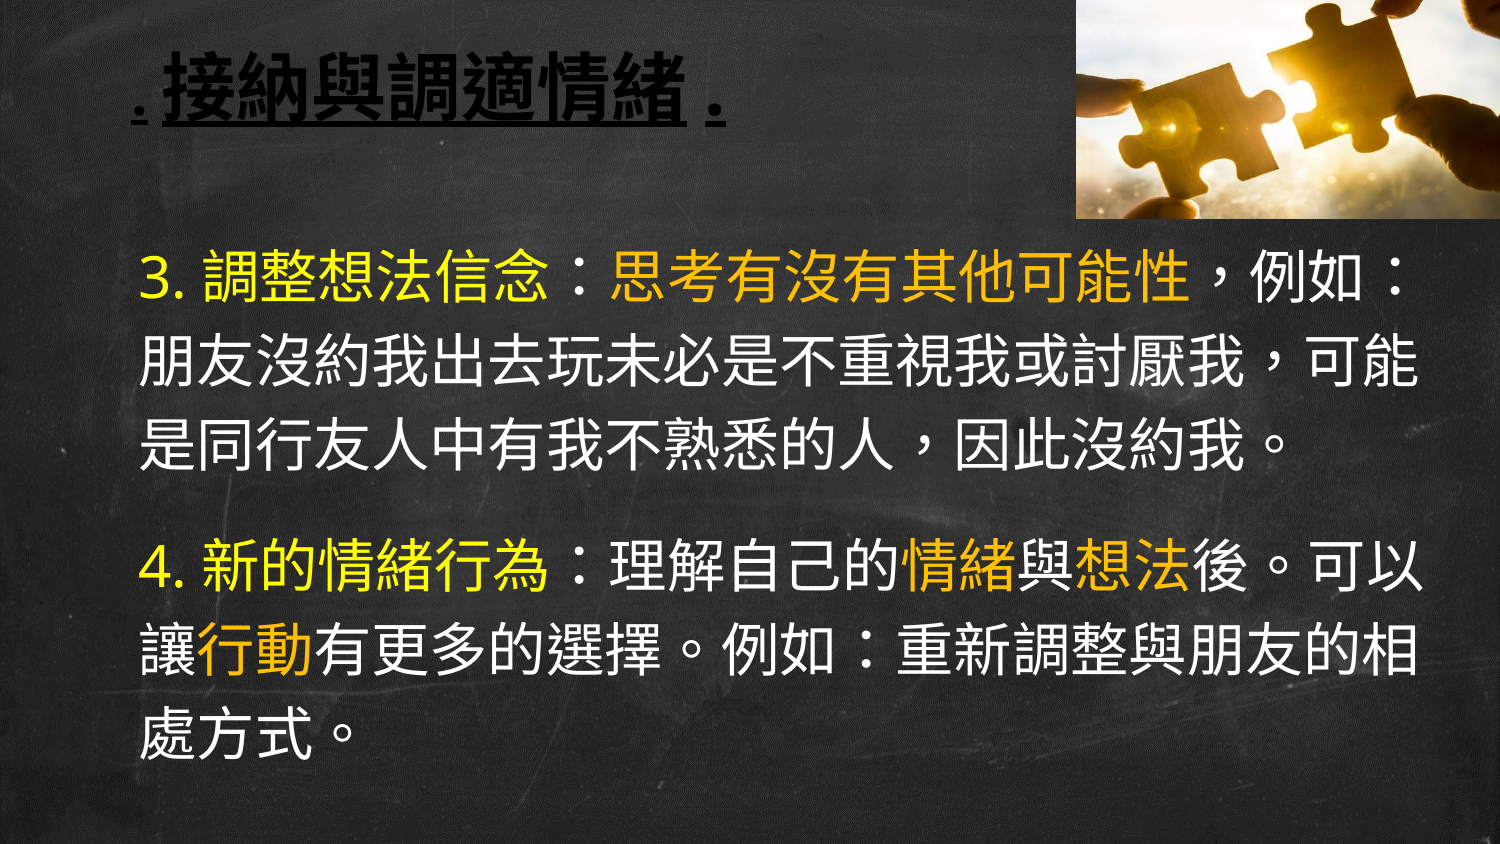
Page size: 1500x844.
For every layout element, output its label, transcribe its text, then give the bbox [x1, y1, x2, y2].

text_box .接納與調適情緒. [116, 33, 862, 140]
text_box 3.調整想法信念：思考有沒有其他可能性，例如：朋友沒約我出去玩未必是不重視我或討厭我，可能是同行友人中有我不熟悉的人，因此沒約我。 4.新的情緒行為：理解自己的情緒與想法後。可以讓行動有更多的選擇。例如：重新調整與朋友的相處方式。 [116, 218, 1484, 832]
picture [1076, 0, 1500, 219]
